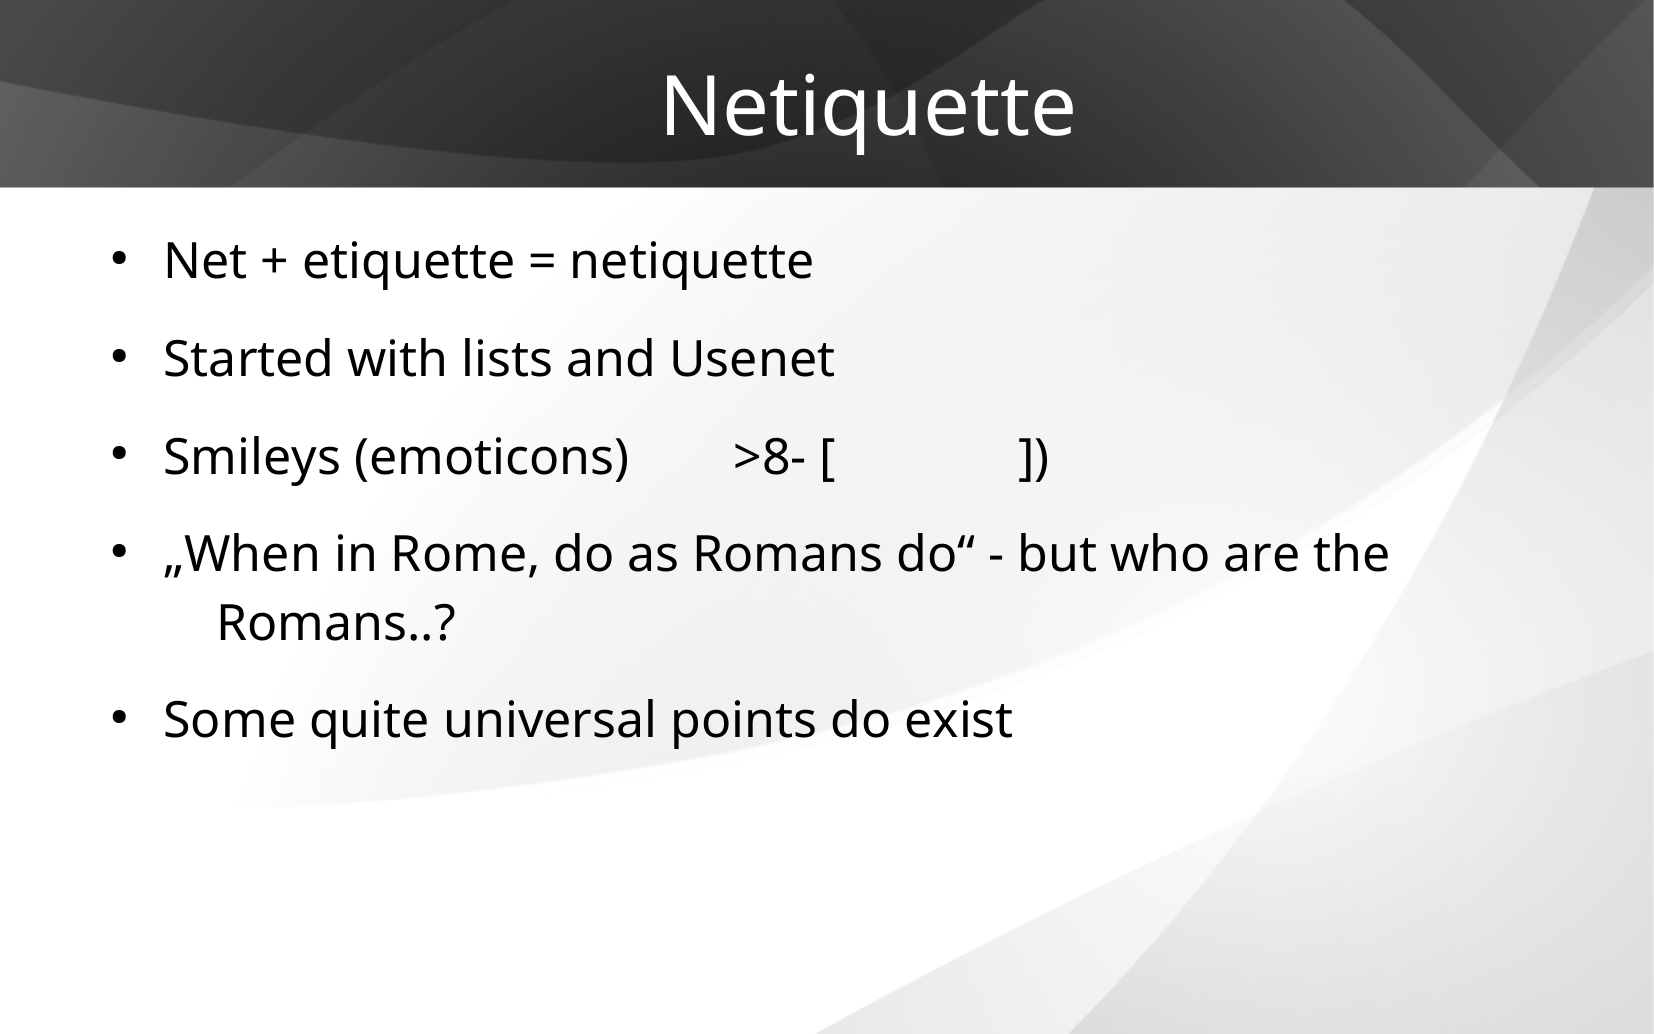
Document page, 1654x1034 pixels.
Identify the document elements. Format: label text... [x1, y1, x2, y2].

picture [0, 0, 1654, 1034]
title Netiquette [124, 0, 1613, 208]
list Net + etiquette = netiquette Started with lists and Usenet Smileys (emoticons) >8- [ ]) „When in Rome, do as Romans do“ - but who are the Romans..? Some quite universal points do exist [75, 225, 1613, 1013]
